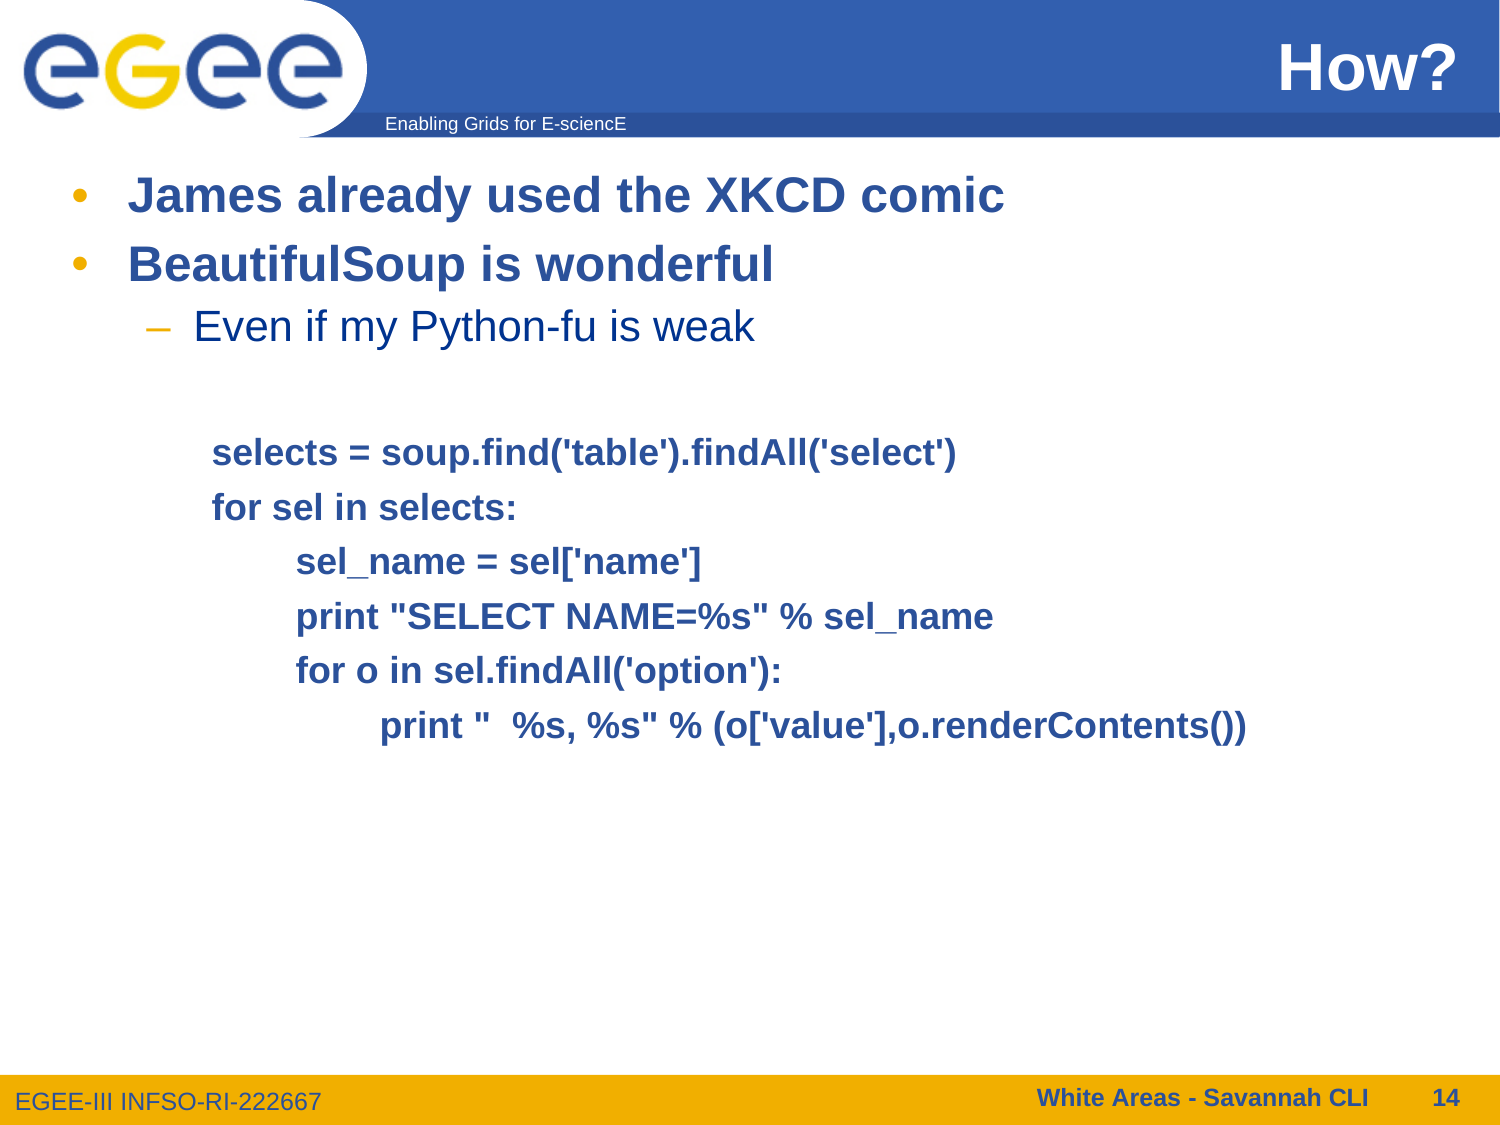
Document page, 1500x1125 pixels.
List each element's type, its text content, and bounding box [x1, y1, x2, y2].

list James already used the XKCD comic BeautifulSoup is wonderful Even if my Python-fu is weak selects = soup.find('table').findAll('select') for sel in selects: sel_name = sel['name'] print "SELECT NAME=%s" % sel_name for o in sel.findAll('option'): print " %s, %s" % (o['value'],o.renderContents()) [56, 159, 1466, 903]
picture [18, 30, 349, 112]
title How? [369, 10, 1475, 124]
